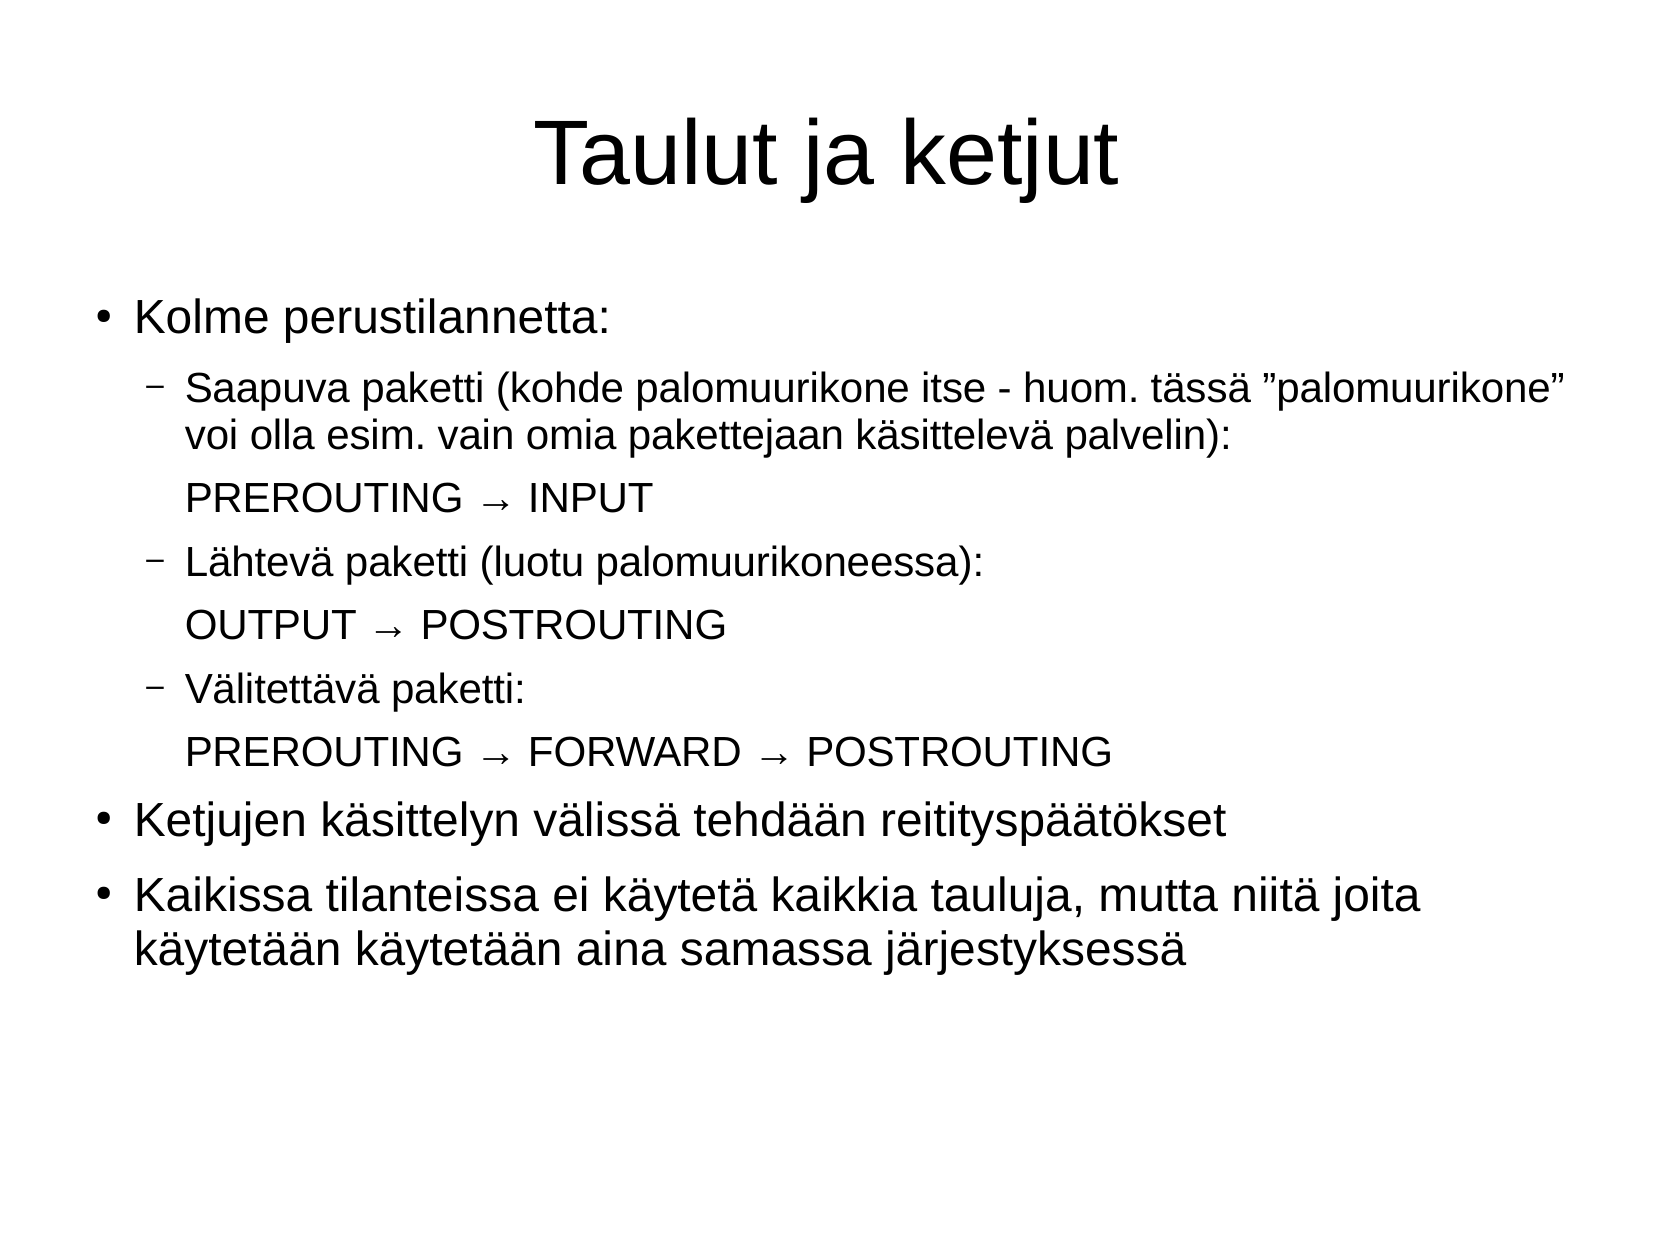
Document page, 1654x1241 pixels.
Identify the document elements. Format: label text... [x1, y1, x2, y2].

title Taulut ja ketjut [82, 49, 1571, 257]
list Kolme perustilannetta: Saapuva paketti (kohde palomuurikone itse - huom. tässä ”palomuurikone” voi olla esim. vain omia pakettejaan käsittelevä palvelin): PREROUTING → INPUT Lähtevä paketti (luotu palomuurikoneessa): OUTPUT → POSTROUTING Välitettävä paketti: PREROUTING → FORWARD → POSTROUTING Ketjujen käsittelyn välissä tehdään reitityspäätökset Kaikissa tilanteissa ei käytetä kaikkia tauluja, mutta niitä joita käytetään käytetään aina samassa järjestyksessä [82, 290, 1571, 1010]
